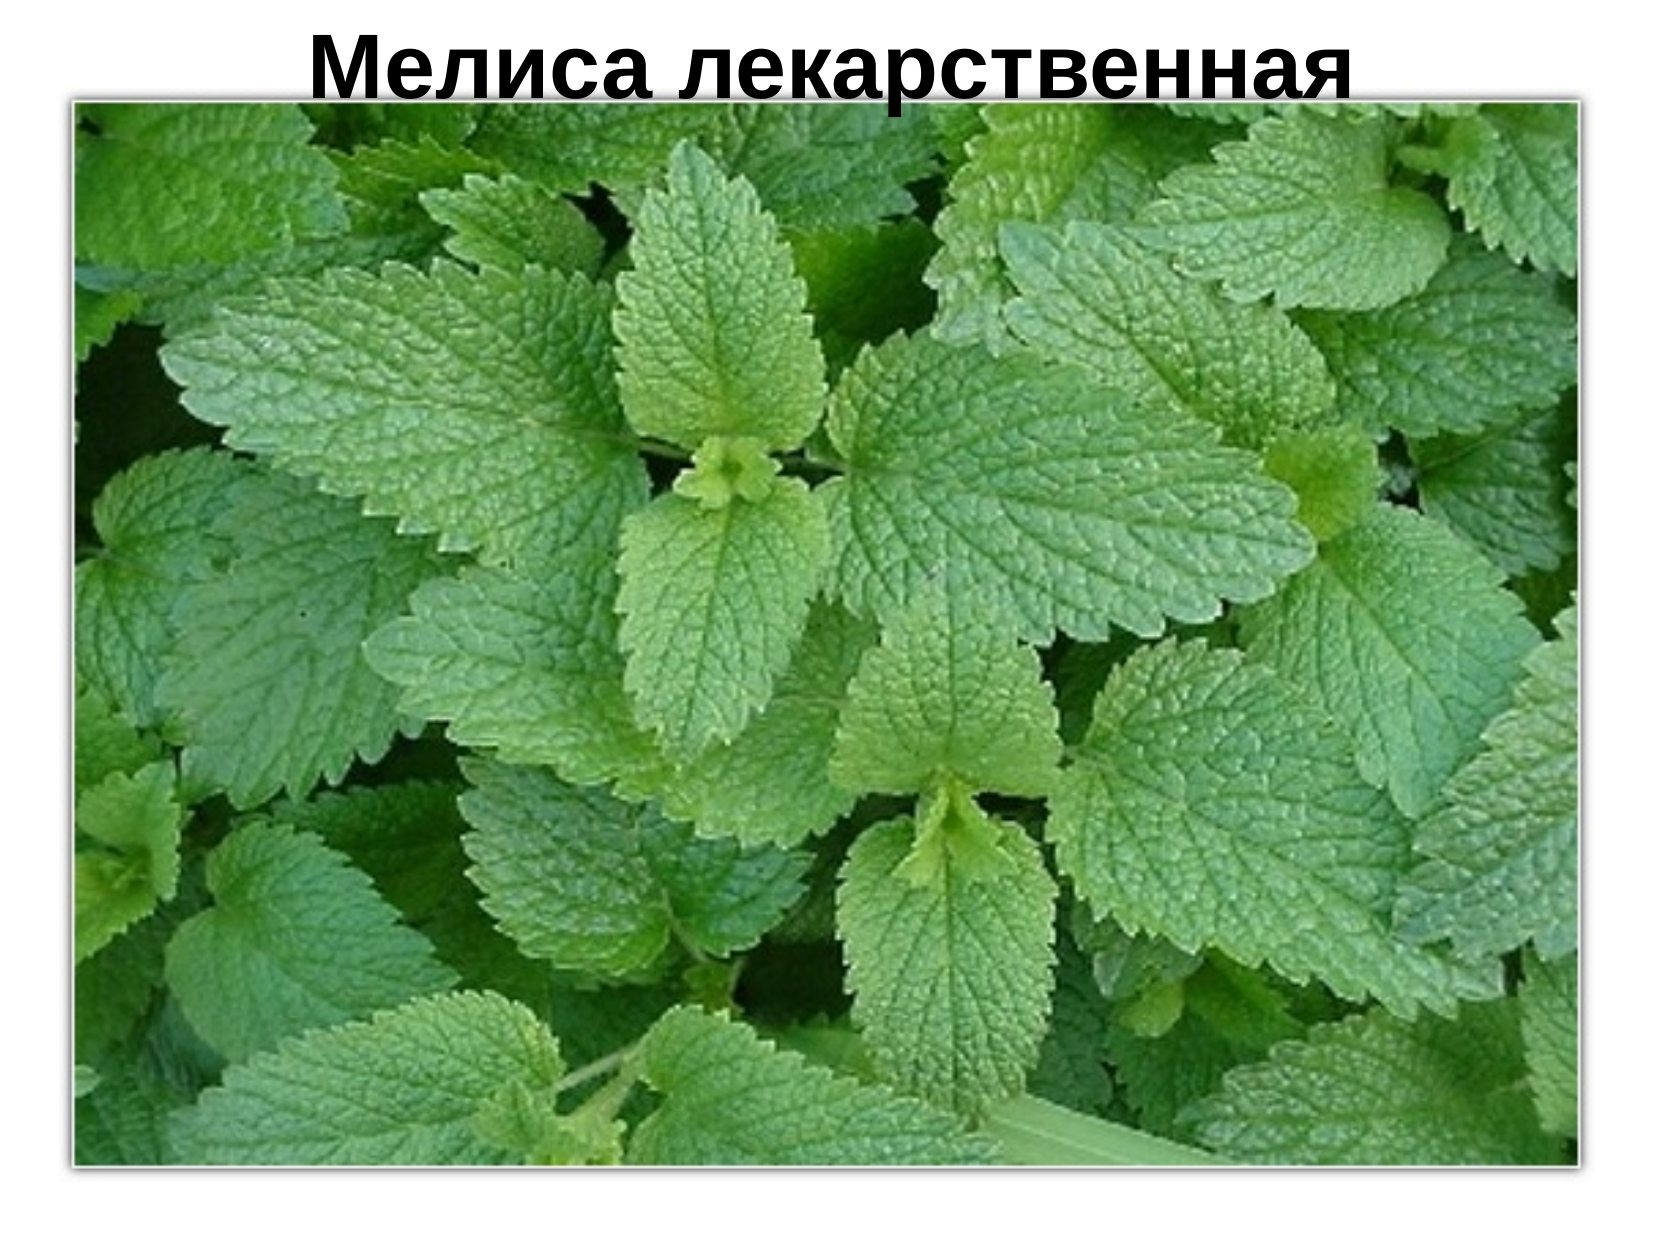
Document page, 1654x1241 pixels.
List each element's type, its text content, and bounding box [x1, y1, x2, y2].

title Мелиса лекарственная [88, 0, 1577, 163]
picture [59, 88, 1595, 1182]
